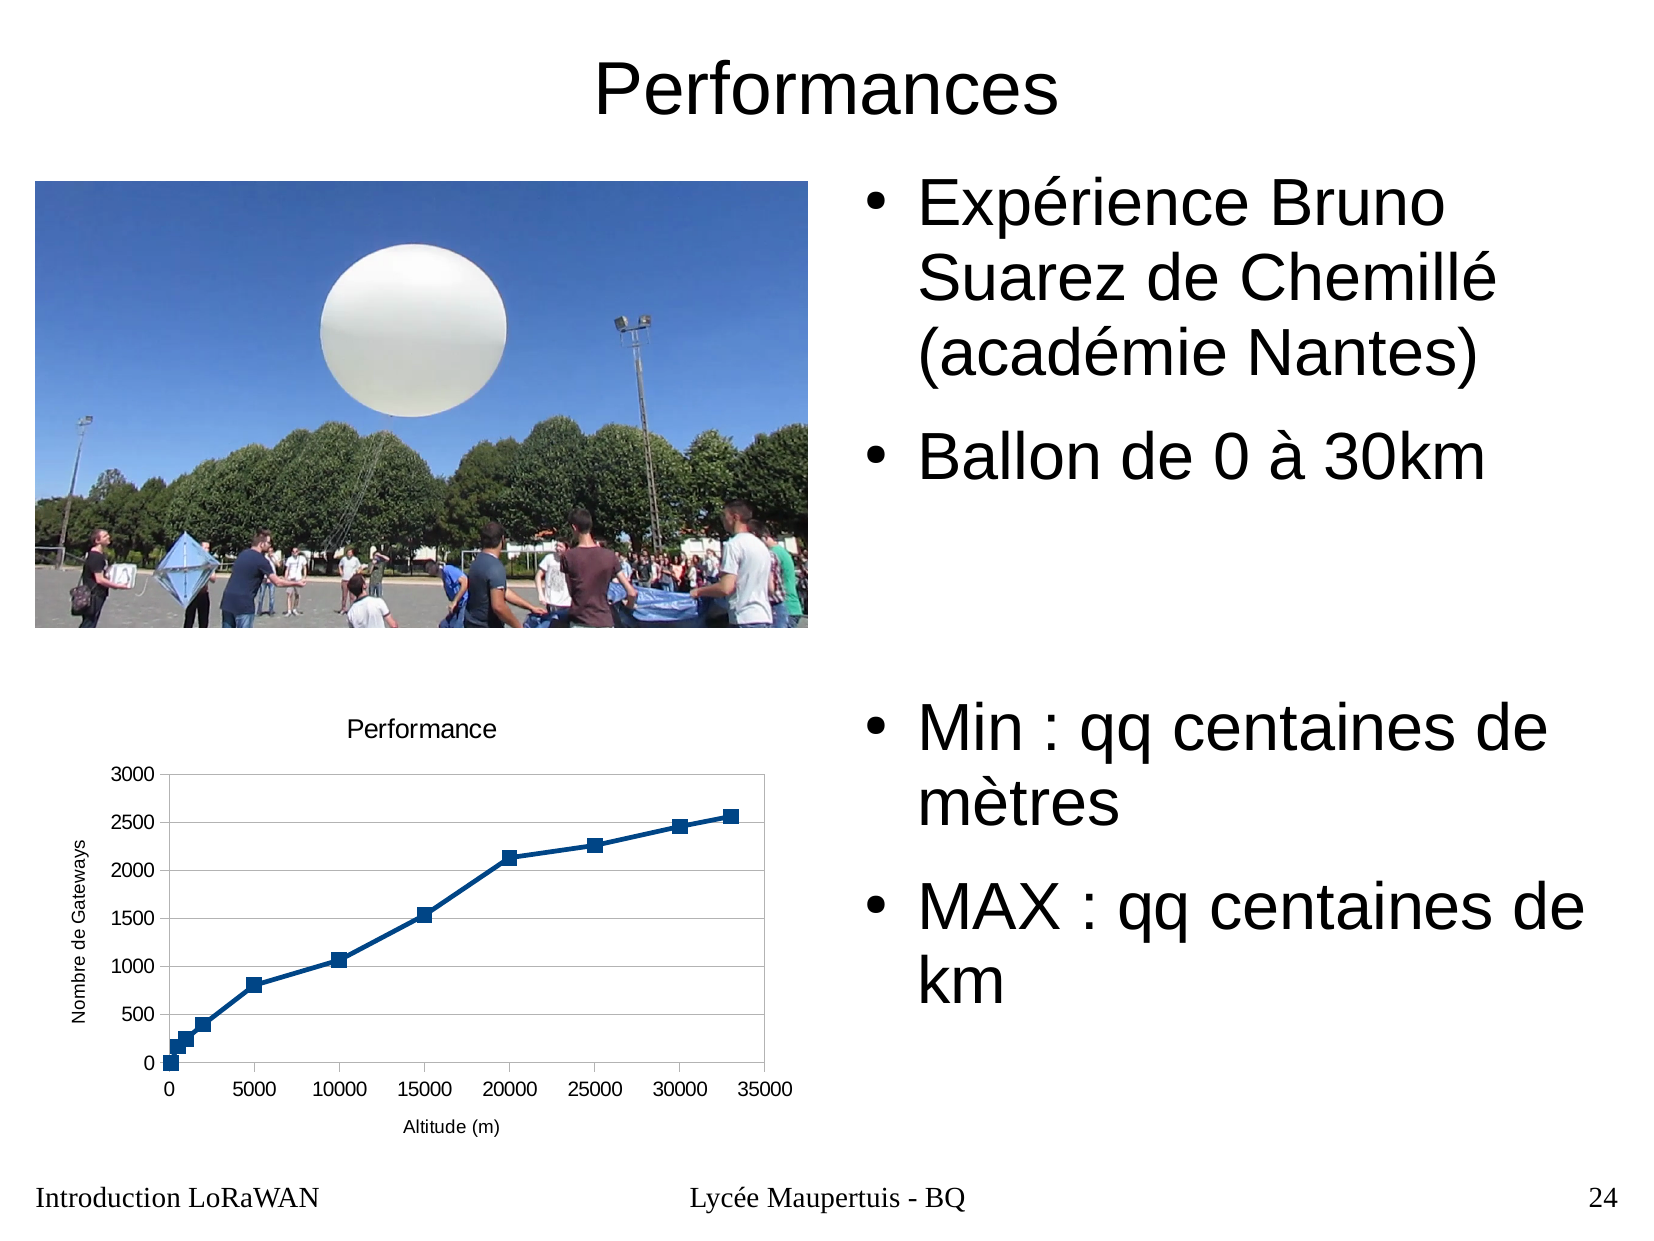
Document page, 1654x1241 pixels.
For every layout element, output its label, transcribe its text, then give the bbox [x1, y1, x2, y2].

chart [35, 689, 808, 1169]
list Min : qq centaines de mètres MAX : qq centaines de km [846, 689, 1619, 1169]
list Expérience Bruno Suarez de Chemillé (académie Nantes) Ballon de 0 à 30km [846, 165, 1619, 645]
title Performances [35, 35, 1619, 142]
picture [35, 181, 808, 628]
